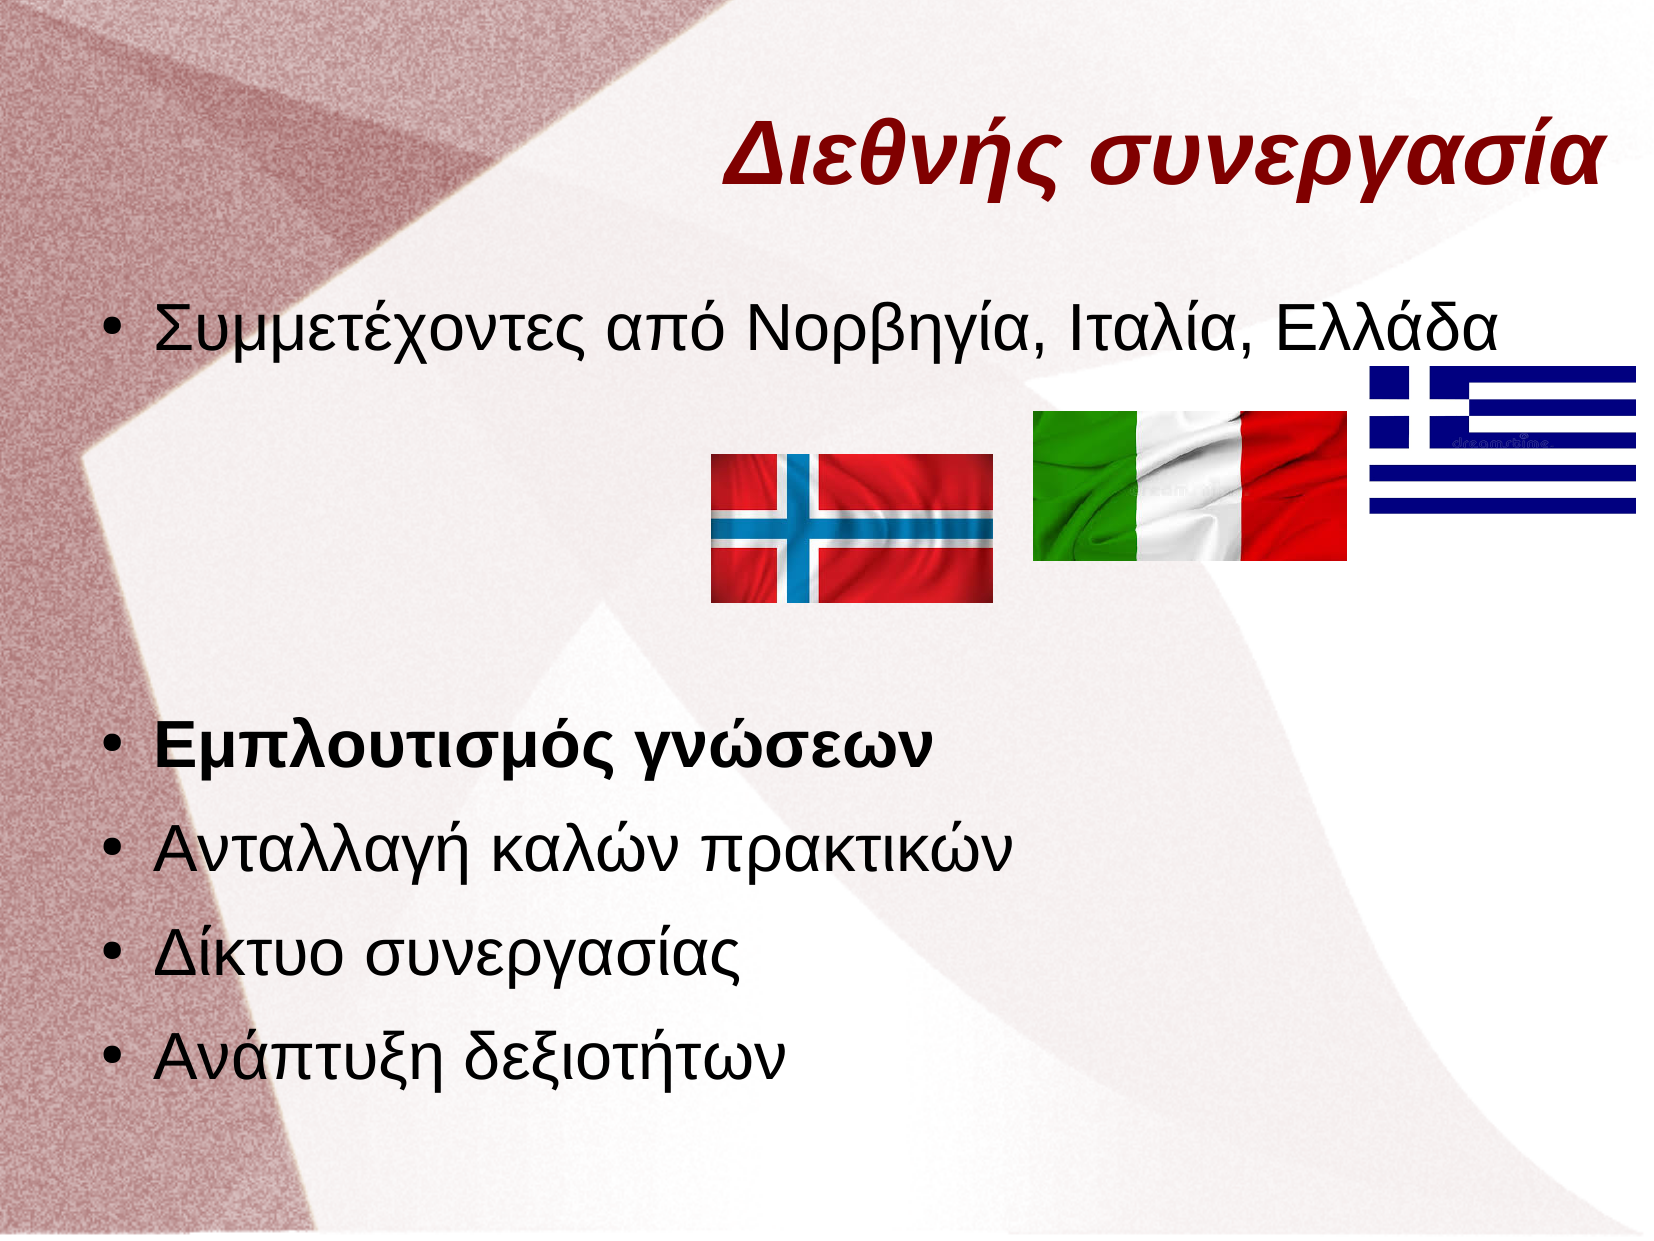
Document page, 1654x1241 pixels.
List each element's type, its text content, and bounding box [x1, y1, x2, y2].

list Συμμετέχοντες από Νορβηγία, Ιταλία, Ελλάδα Εμπλουτισμός γνώσεων Ανταλλαγή καλών πρακτικών Δίκτυο συνεργασίας Ανάπτυξη δεξιοτήτων [82, 290, 1571, 1199]
picture [0, 0, 1654, 1241]
title Διεθνής συνεργασία [596, 49, 1607, 257]
